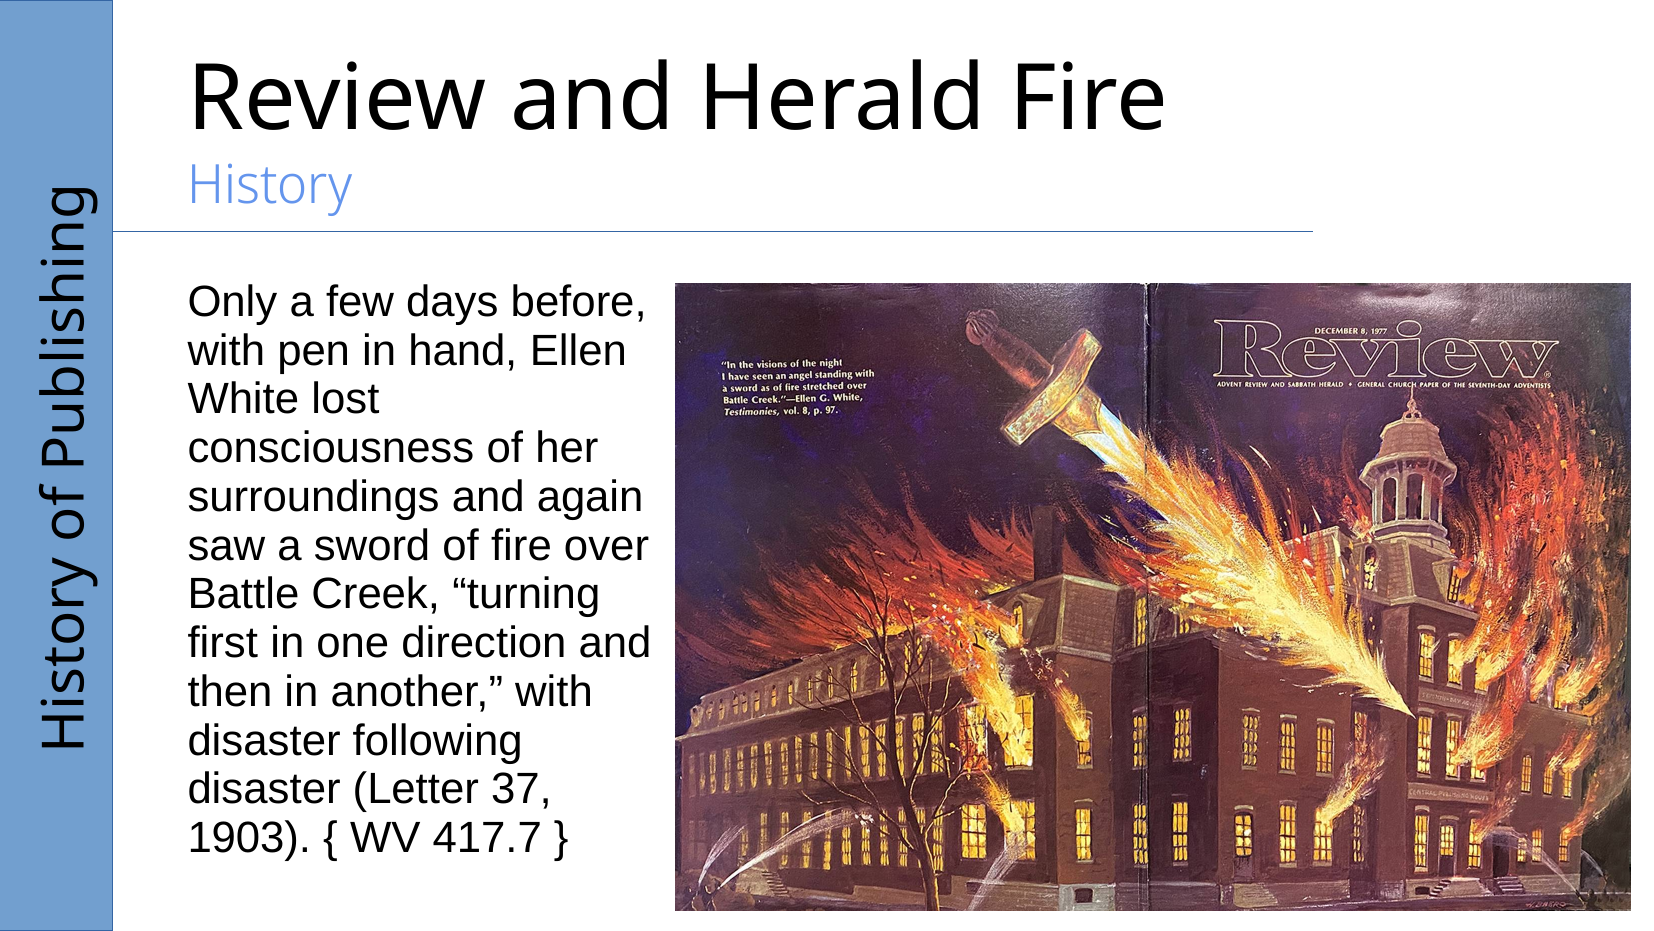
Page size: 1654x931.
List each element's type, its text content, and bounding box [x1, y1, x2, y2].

text_box History of Publishing [13, 37, 105, 901]
text_box Only a few days before, with pen in hand, Ellen White lost consciousness of her surroundings and again saw a sword of fire over Battle Creek, “turning first in one direction and then in another,” with disaster following disaster (Letter 37, 1903). { WV 417.7 } [187, 276, 676, 865]
picture [675, 283, 1631, 911]
title Review and Herald Fire [187, 33, 1571, 125]
title History [187, 125, 1571, 239]
text_box [0, 0, 113, 931]
